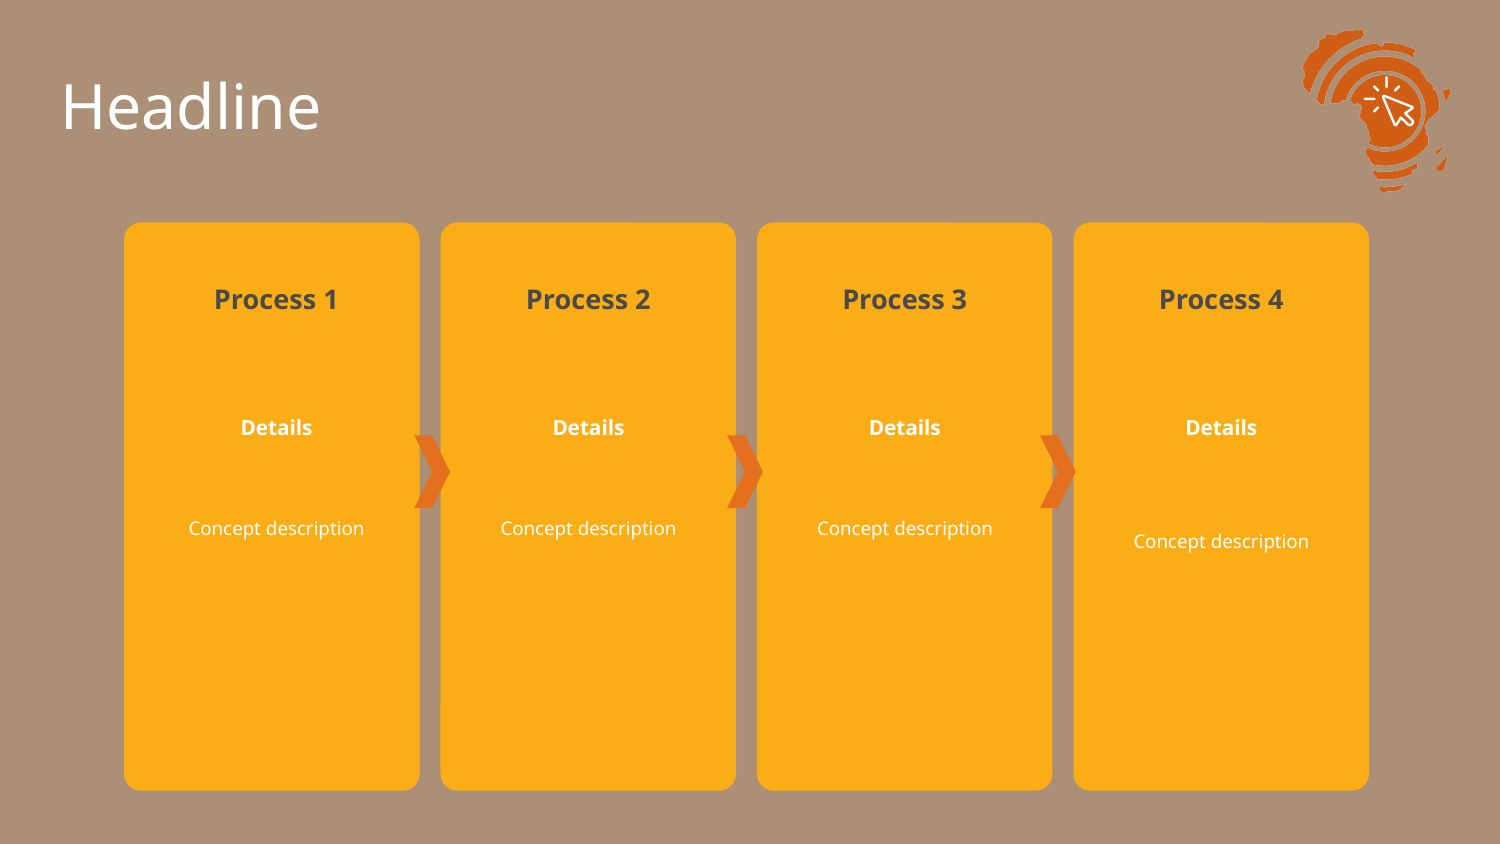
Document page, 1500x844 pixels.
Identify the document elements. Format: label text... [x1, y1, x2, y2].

text_box Process 2 [474, 267, 702, 330]
text_box Concept description [757, 501, 1053, 751]
text_box Details [497, 395, 680, 457]
text_box Concept description [440, 501, 736, 678]
text_box Headline [45, 41, 989, 158]
text_box Process 4 [1107, 267, 1335, 330]
text_box Process 1 [162, 267, 391, 330]
text_box Details [1129, 395, 1313, 462]
text_box Concept description [162, 501, 391, 632]
text_box [124, 222, 1370, 791]
picture [1302, 29, 1451, 193]
text_box Concept description [1107, 514, 1335, 716]
text_box Details [185, 395, 368, 457]
text_box Details [810, 395, 999, 457]
text_box Process 3 [791, 267, 1019, 330]
